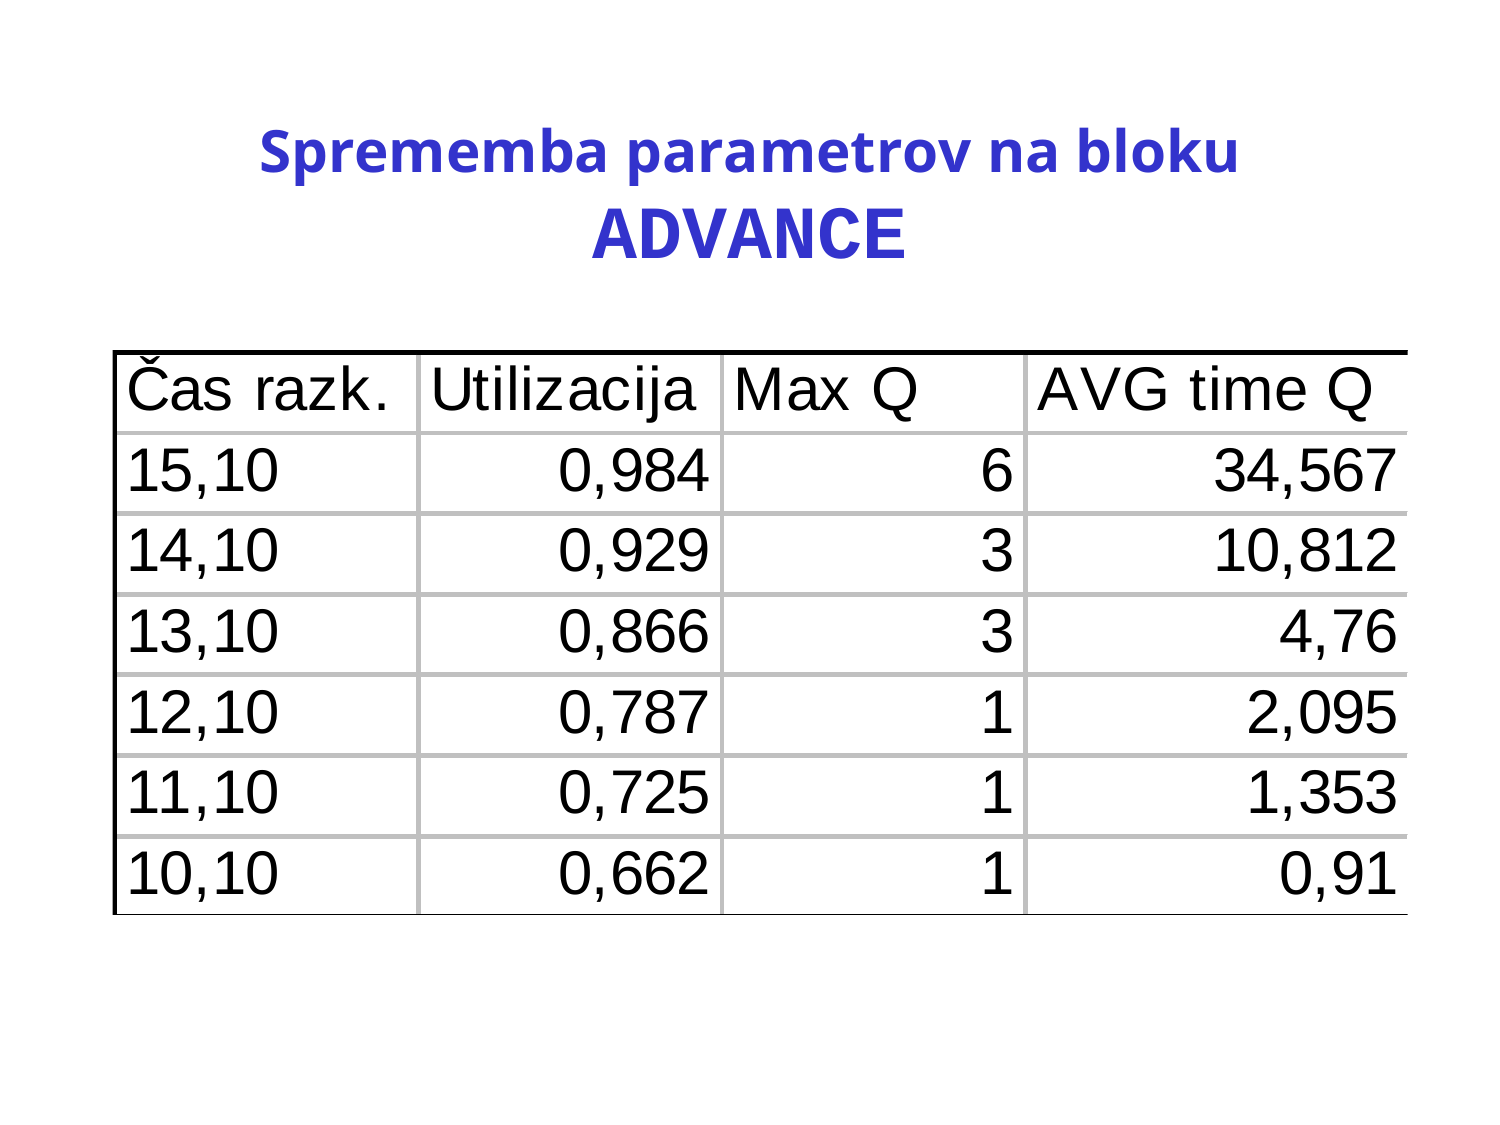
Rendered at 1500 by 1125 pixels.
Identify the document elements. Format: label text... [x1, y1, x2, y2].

chart [112, 350, 1413, 920]
title Sprememba parametrov na bloku ADVANCE [112, 99, 1388, 288]
